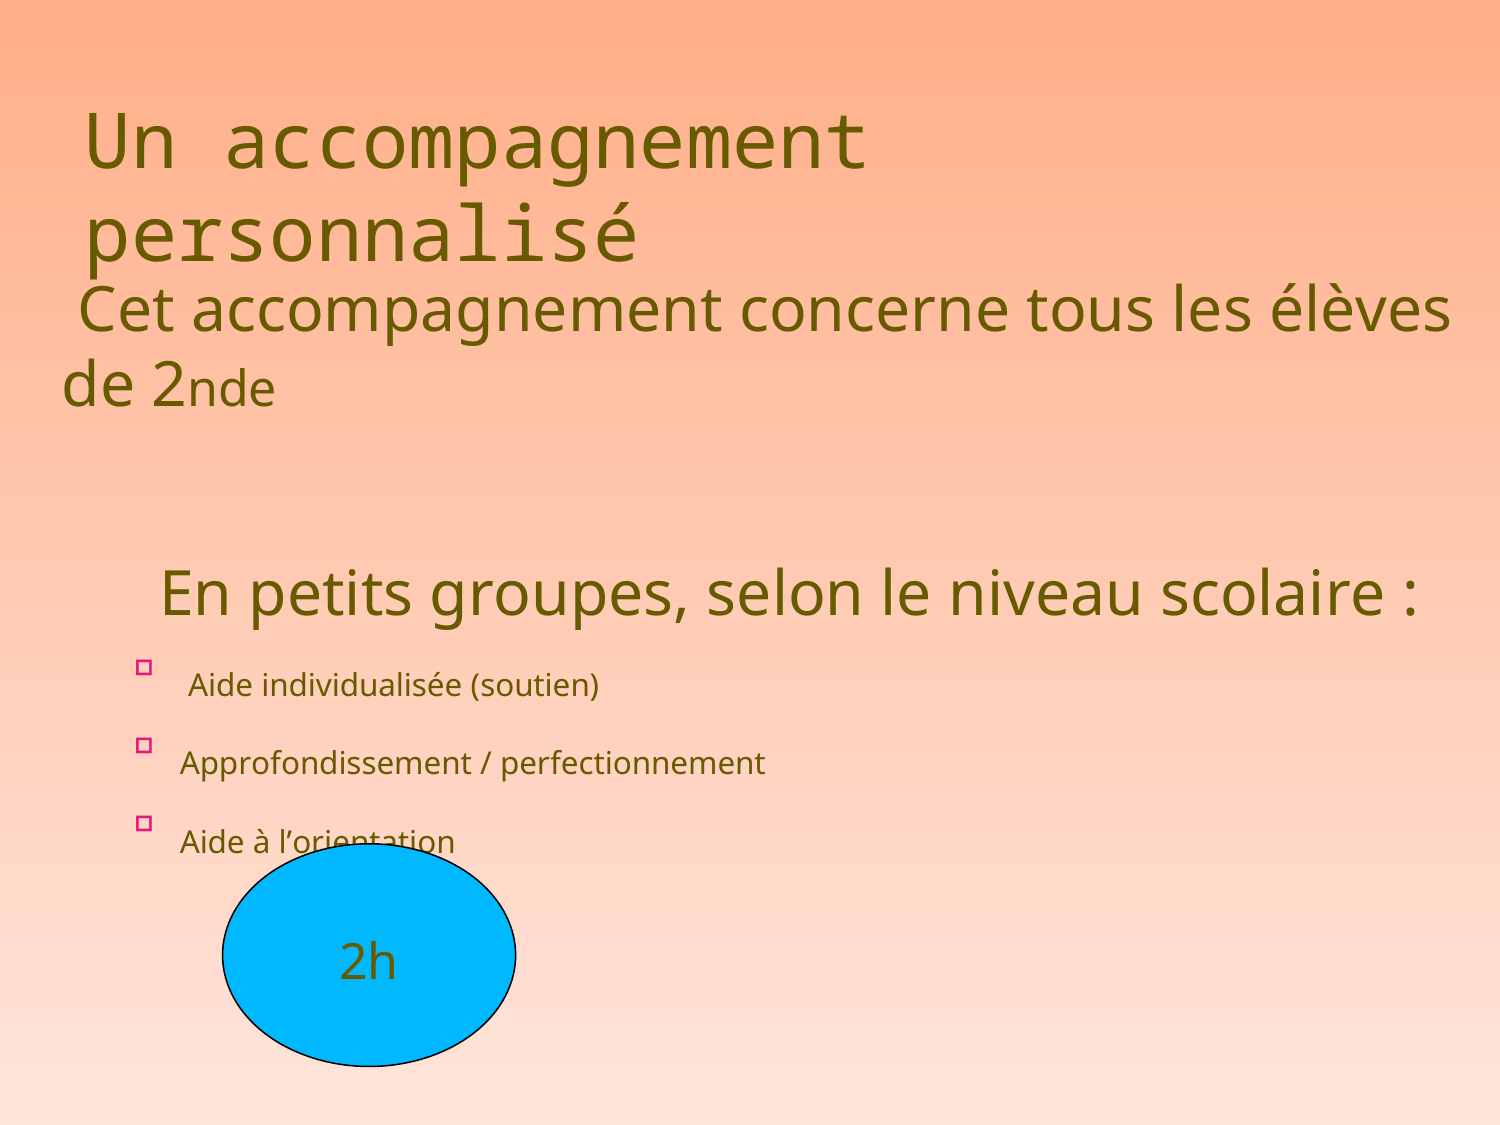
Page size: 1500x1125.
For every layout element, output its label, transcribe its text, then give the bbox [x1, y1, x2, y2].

text_box 2h [222, 843, 516, 1067]
text_box Un accompagnement personnalisé [70, 84, 1426, 235]
text_box Cet accompagnement concerne tous les élèves de 2nde En petits groupes, selon le niveau scolaire : Aide individualisée (soutien) Approfondissement / perfectionnement Aide à l’orientation [46, 260, 1500, 1034]
